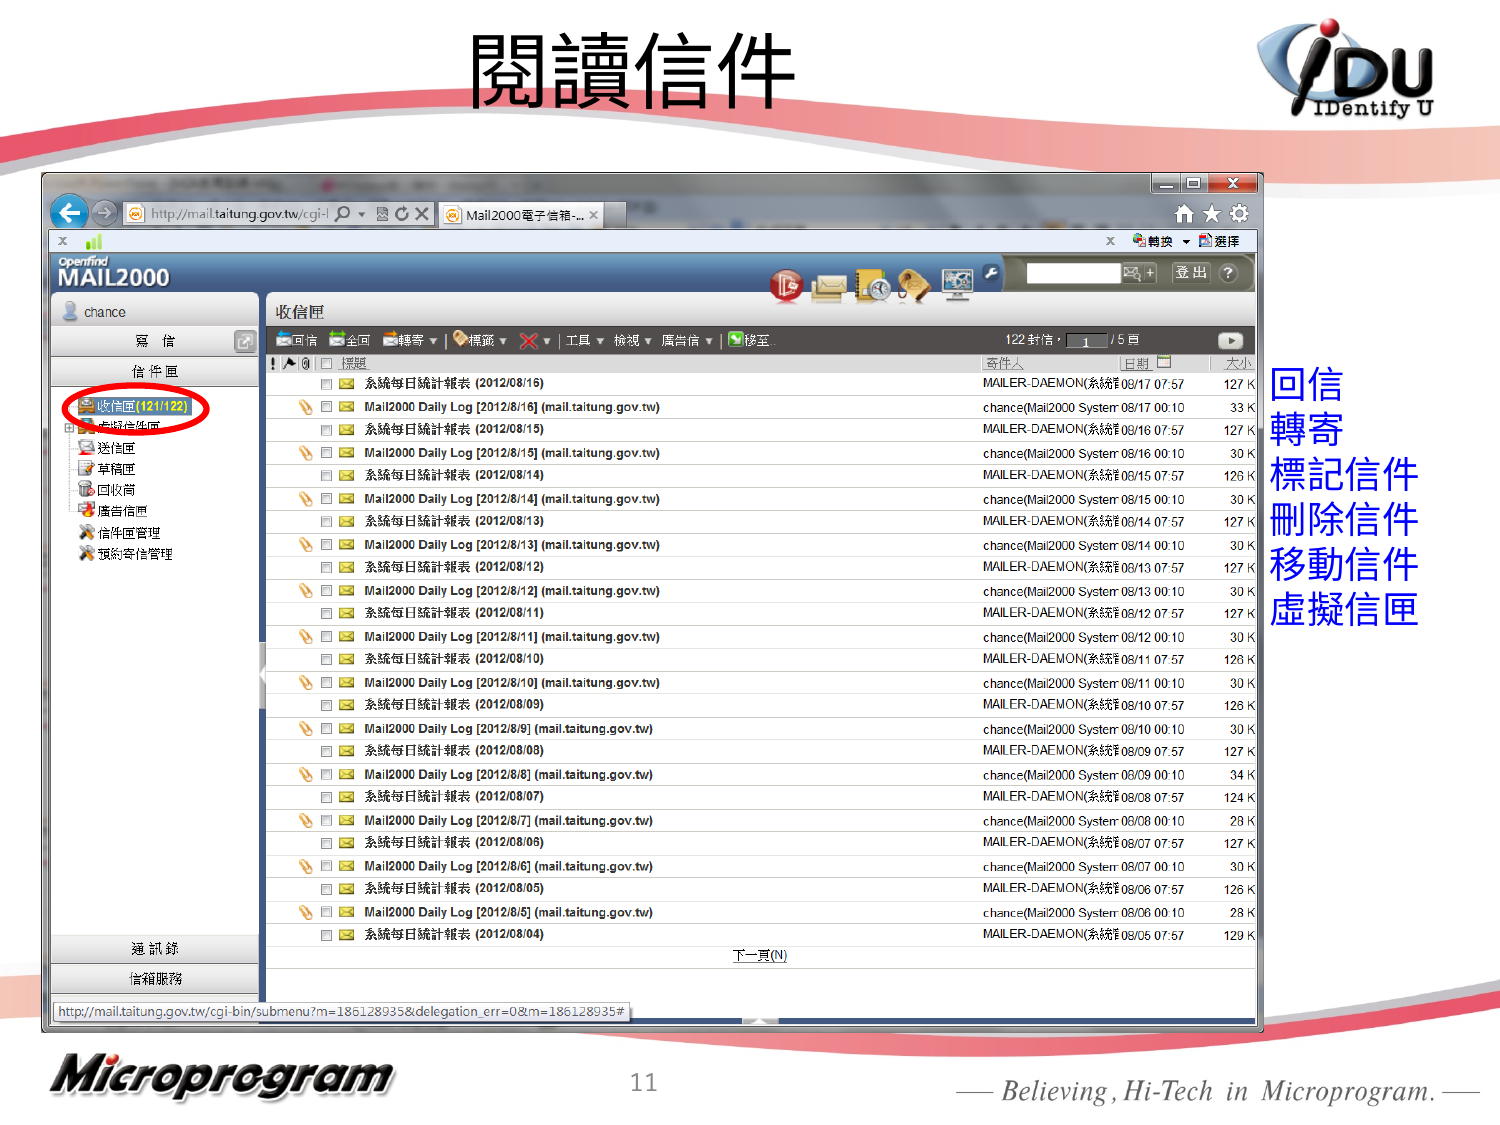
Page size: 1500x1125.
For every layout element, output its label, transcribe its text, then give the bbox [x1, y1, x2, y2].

text_box 回信 轉寄 標記信件 刪除信件 移動信件 虛擬信匣 [1254, 353, 1435, 640]
picture [41, 172, 1264, 1033]
title 閱讀信件 [35, 11, 1231, 118]
text_box [468, 1053, 819, 1114]
